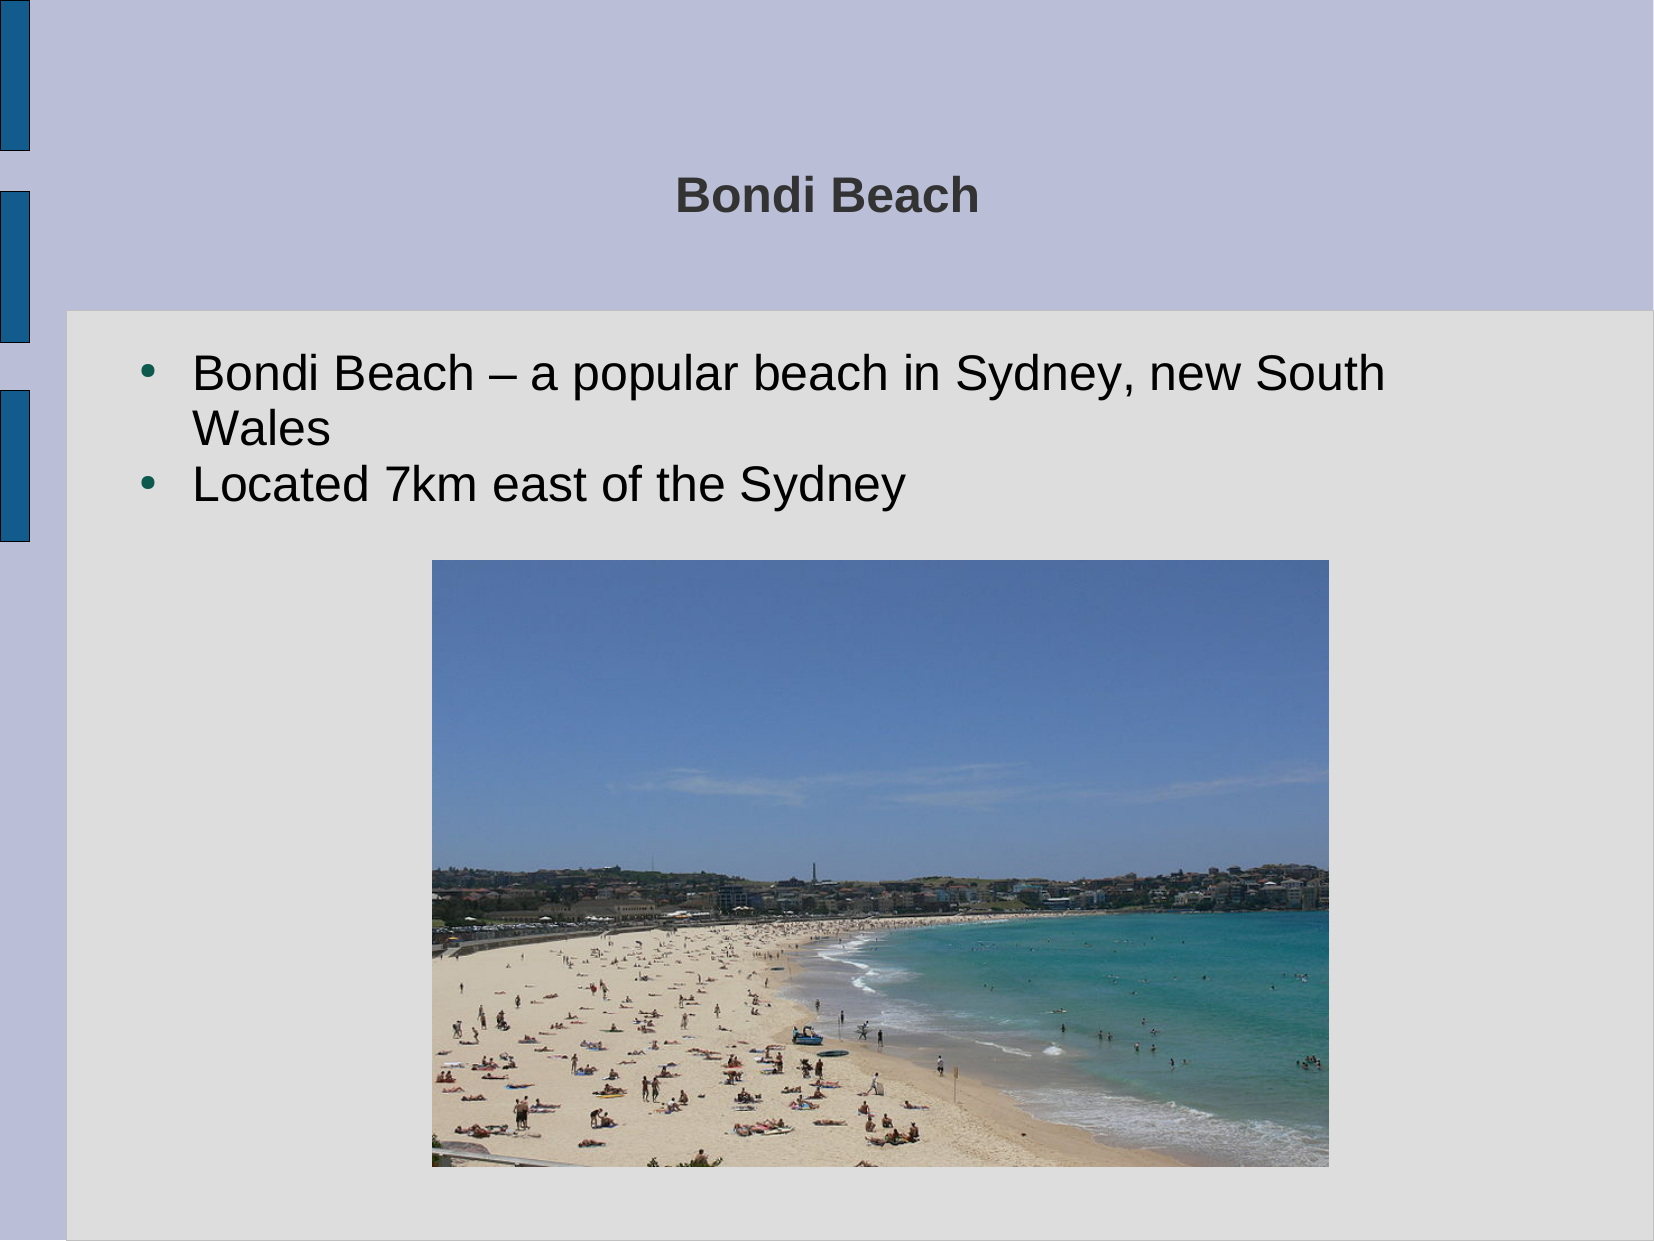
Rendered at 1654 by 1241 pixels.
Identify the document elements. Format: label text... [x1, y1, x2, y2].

picture [432, 560, 1329, 1167]
list Bondi Beach – a popular beach in Sydney, new South Wales Located 7km east of the Sydney [121, 344, 1534, 1127]
title Bondi Beach [121, 91, 1534, 299]
